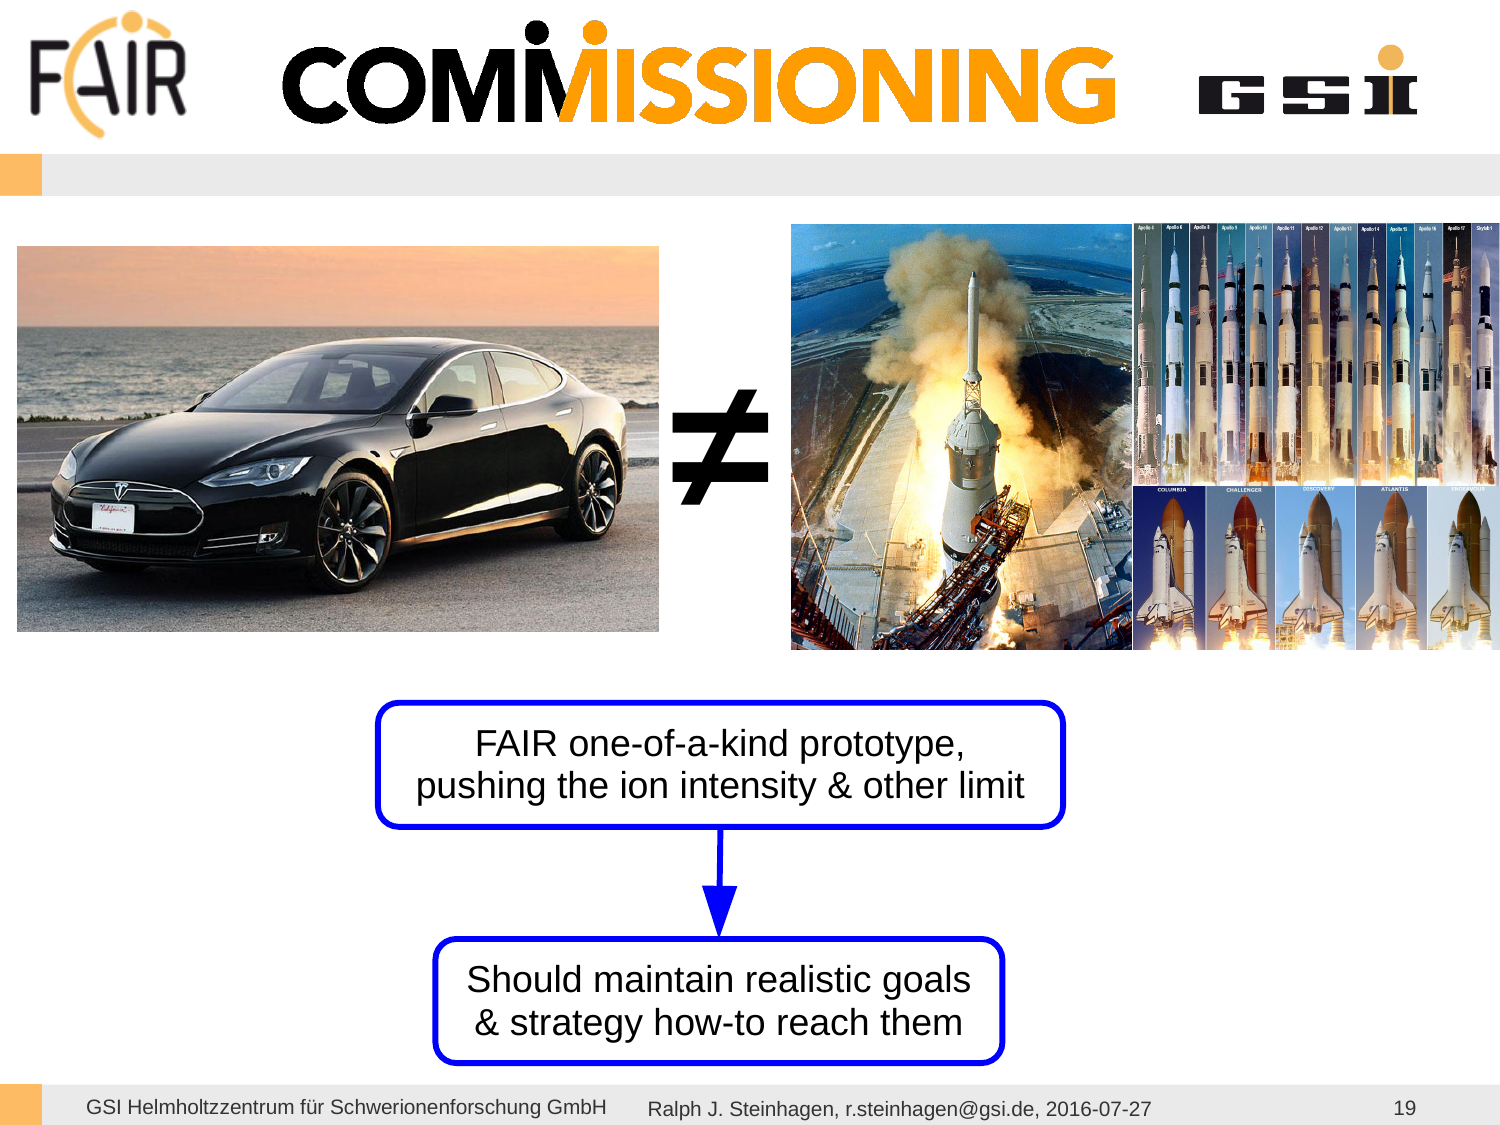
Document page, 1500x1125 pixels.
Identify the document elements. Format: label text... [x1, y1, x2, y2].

picture [791, 221, 1500, 650]
text_box ≠ [659, 335, 739, 556]
text_box Should maintain realistic goals & strategy how-to reach them [435, 938, 1003, 1064]
picture [273, 11, 1128, 136]
text_box FAIR one-of-a-kind prototype, pushing the ion intensity & other limit [377, 702, 1064, 827]
picture [17, 246, 659, 632]
picture [30, 9, 187, 141]
picture [1197, 42, 1419, 117]
